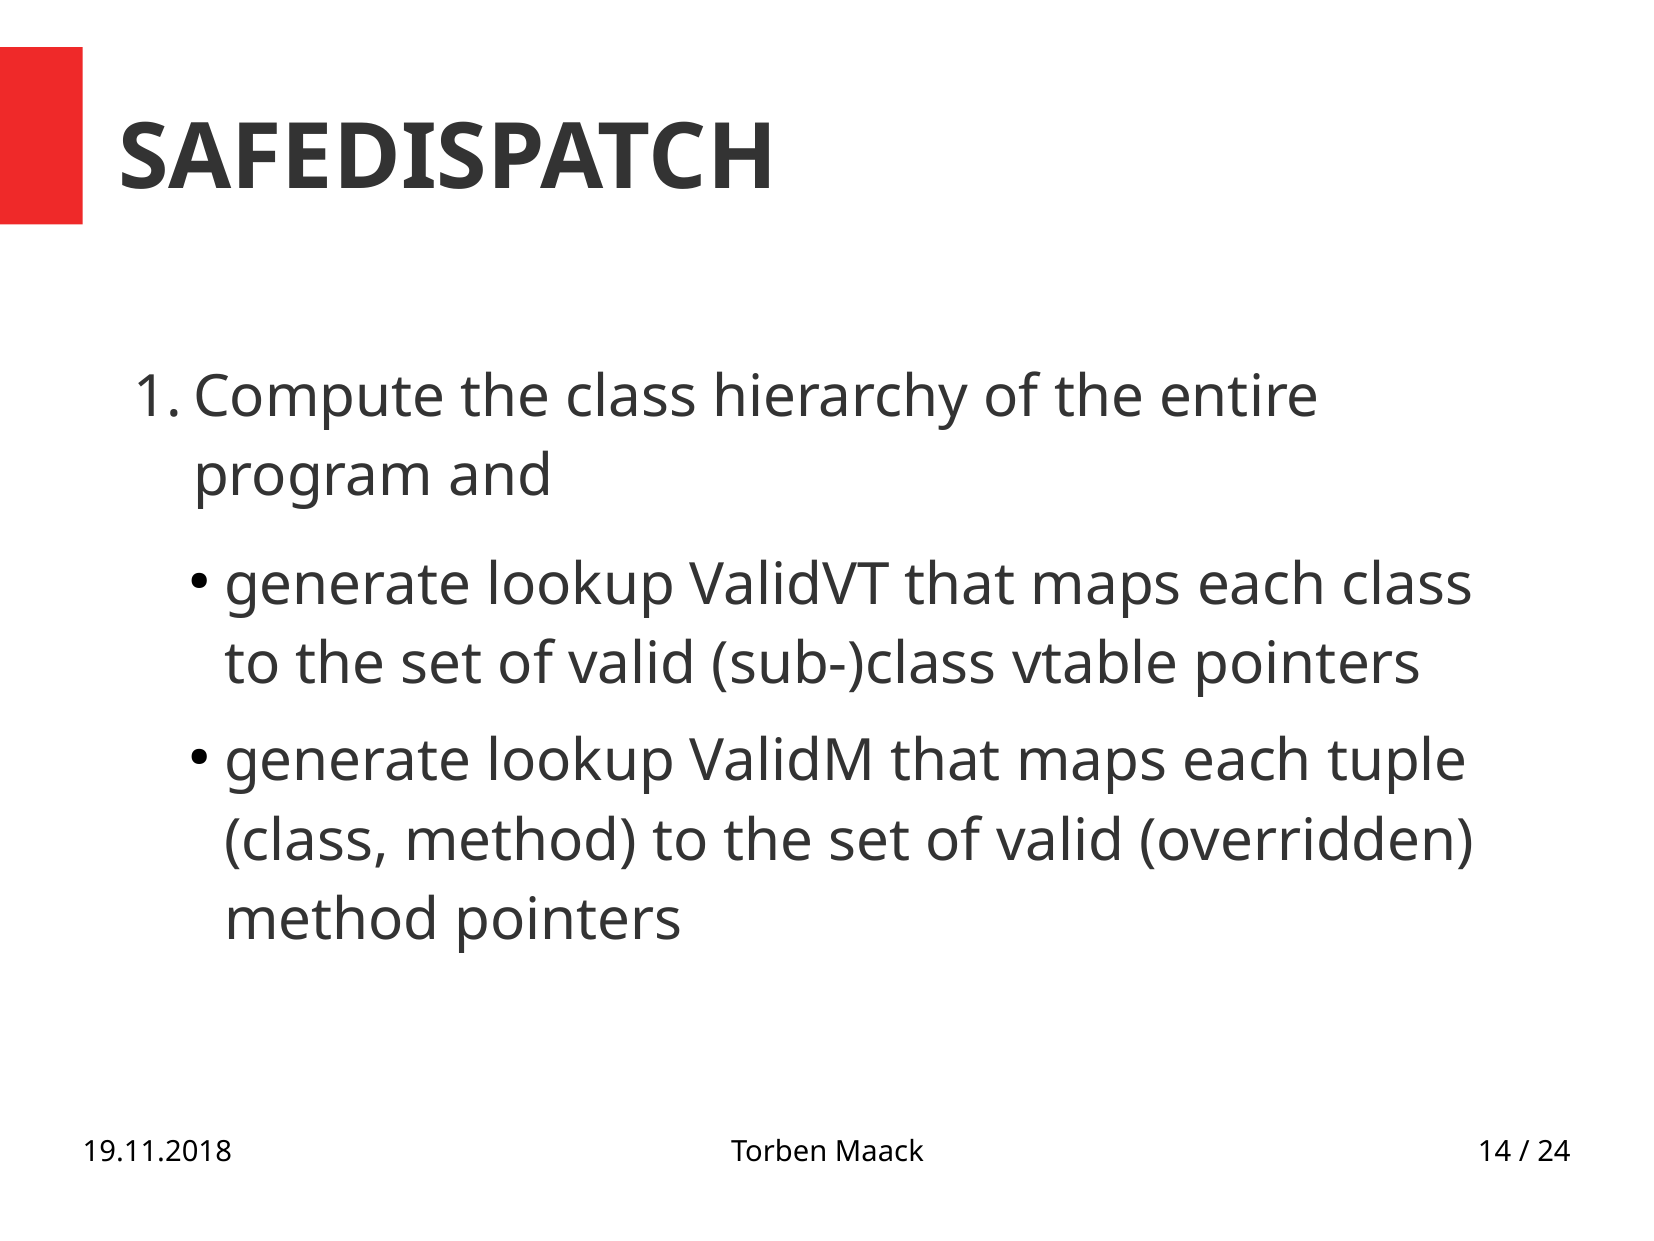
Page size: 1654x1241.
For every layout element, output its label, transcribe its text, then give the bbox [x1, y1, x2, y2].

list Compute the class hierarchy of the entire program and generate lookup ValidVT that maps each class to the set of valid (sub-)class vtable pointers generate lookup ValidM that maps each tuple (class, method) to the set of valid (overridden) method pointers [118, 354, 1536, 1074]
title SAFEDISPATCH [118, 49, 1571, 257]
